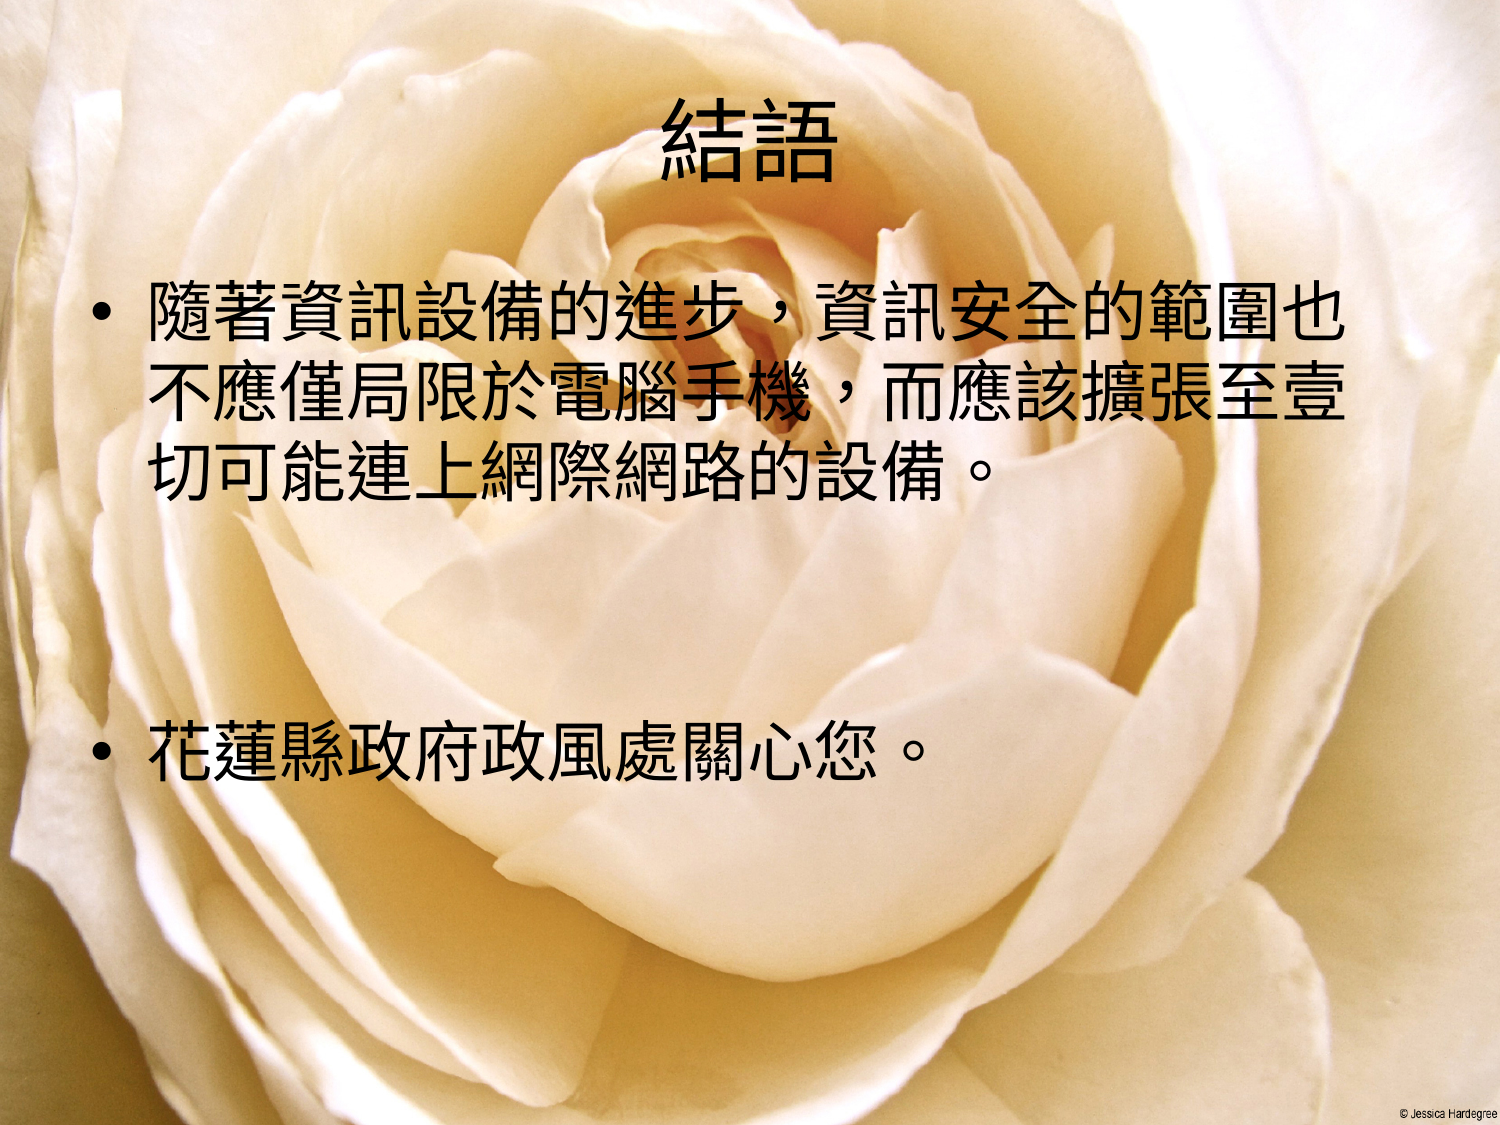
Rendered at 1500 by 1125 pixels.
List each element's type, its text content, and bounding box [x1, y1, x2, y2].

list 隨著資訊設備的進步，資訊安全的範圍也不應僅局限於電腦手機，而應該擴張至壹切可能連上網際網路的設備。 花蓮縣政府政風處關心您。 [75, 262, 1425, 1005]
picture [0, 0, 1500, 1125]
title 結語 [75, 45, 1425, 233]
